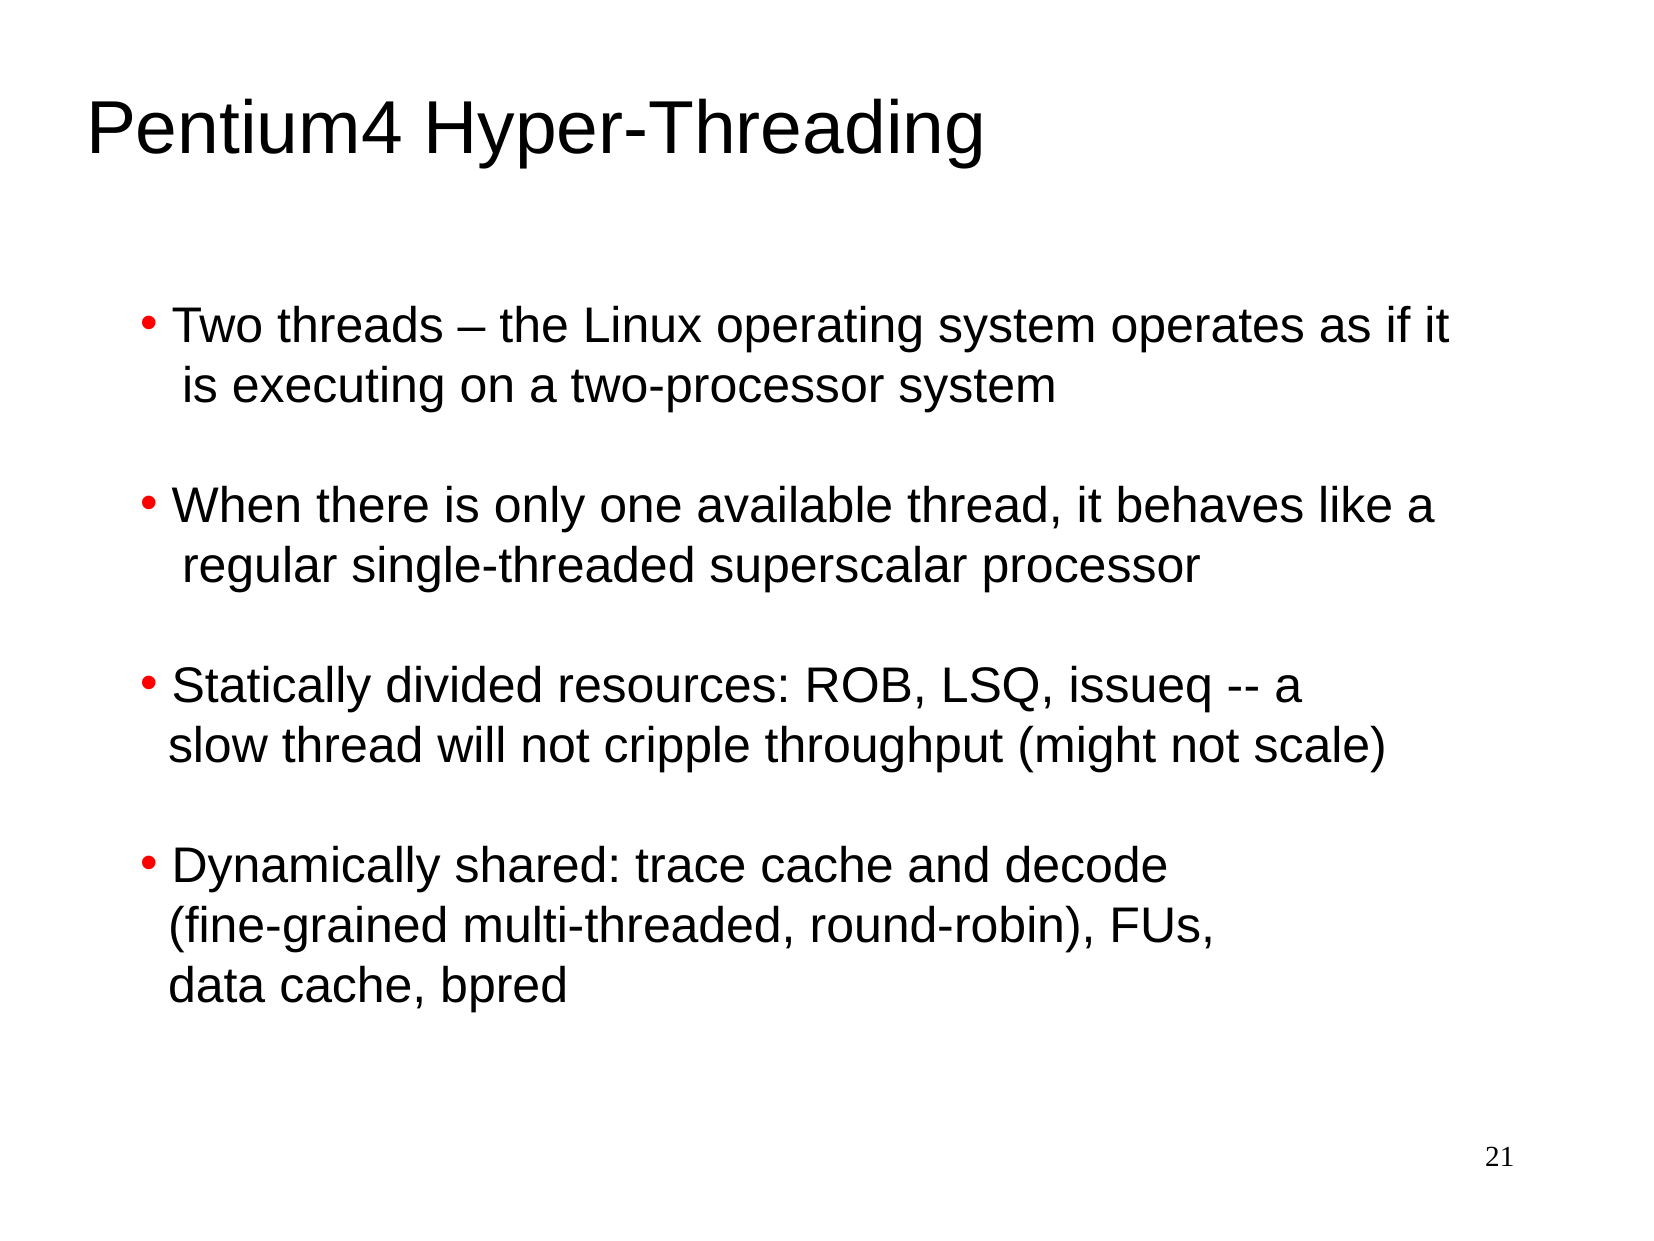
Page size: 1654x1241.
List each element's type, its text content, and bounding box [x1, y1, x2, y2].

text_box <number> [1184, 1129, 1530, 1213]
text_box Two threads – the Linux operating system operates as if it is executing on a two-processor system When there is only one available thread, it behaves like a regular single-threaded superscalar processor Statically divided resources: ROB, LSQ, issueq -- a slow thread will not cripple throughput (might not scale) Dynamically shared: trace cache and decode (fine-grained multi-threaded, round-robin), FUs, data cache, bpred [125, 284, 1466, 1021]
text_box Pentium4 Hyper-Threading [71, 71, 1003, 177]
